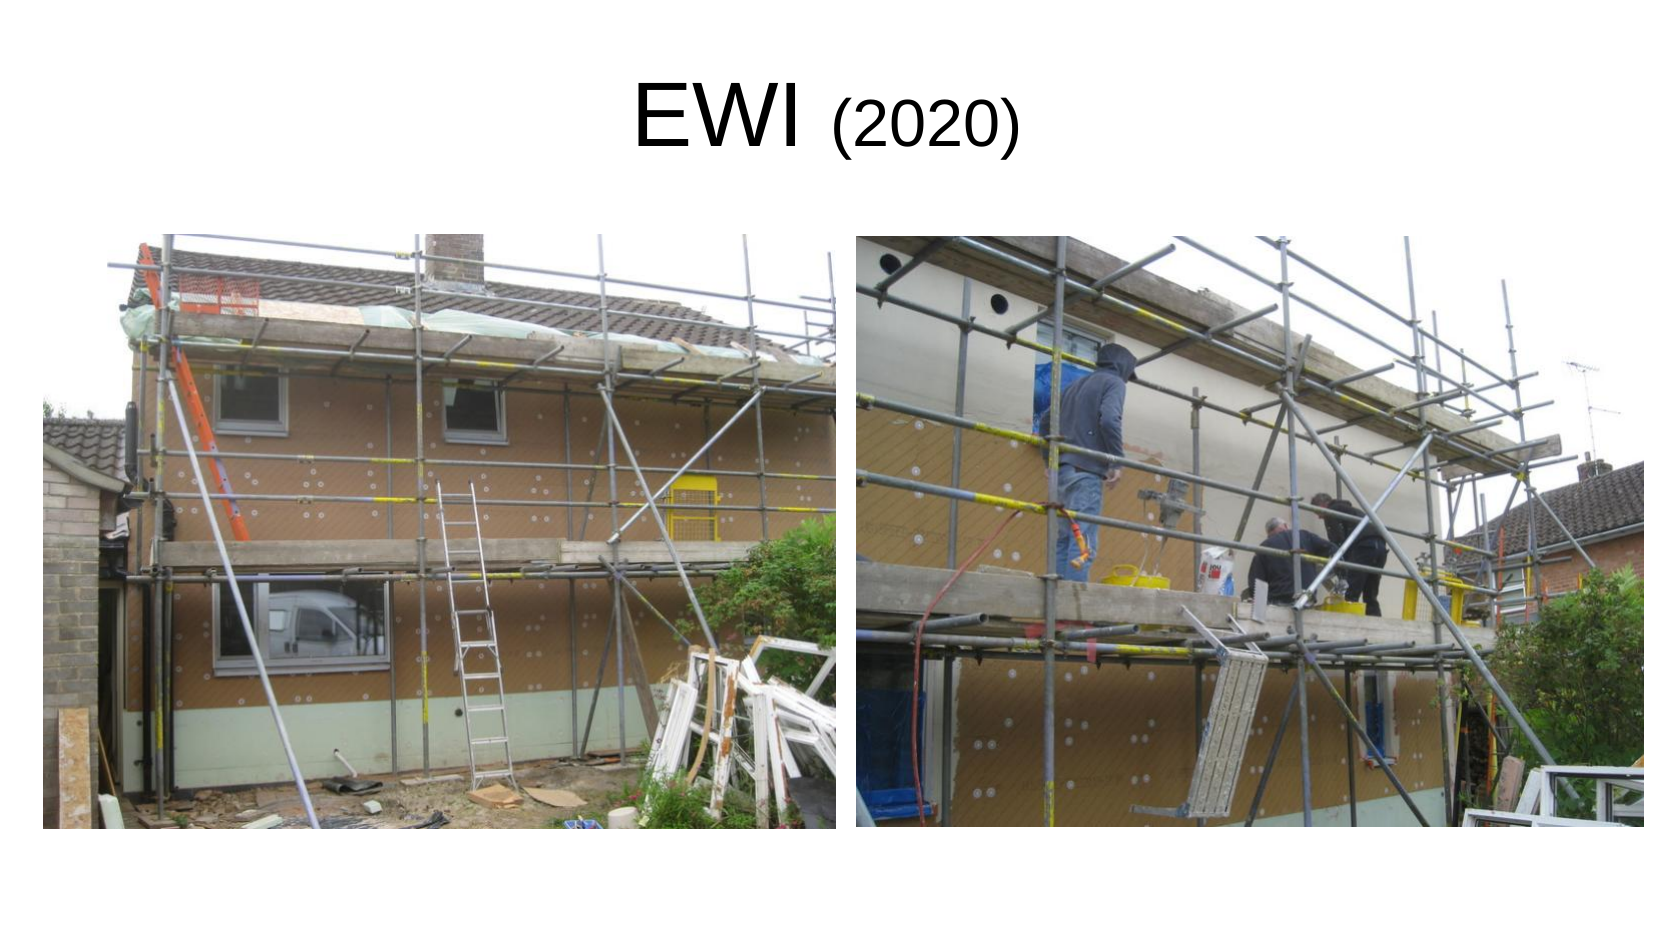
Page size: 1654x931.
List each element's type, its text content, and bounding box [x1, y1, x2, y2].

title EWI (2020) [82, 37, 1571, 193]
picture [43, 234, 836, 829]
picture [856, 236, 1644, 827]
